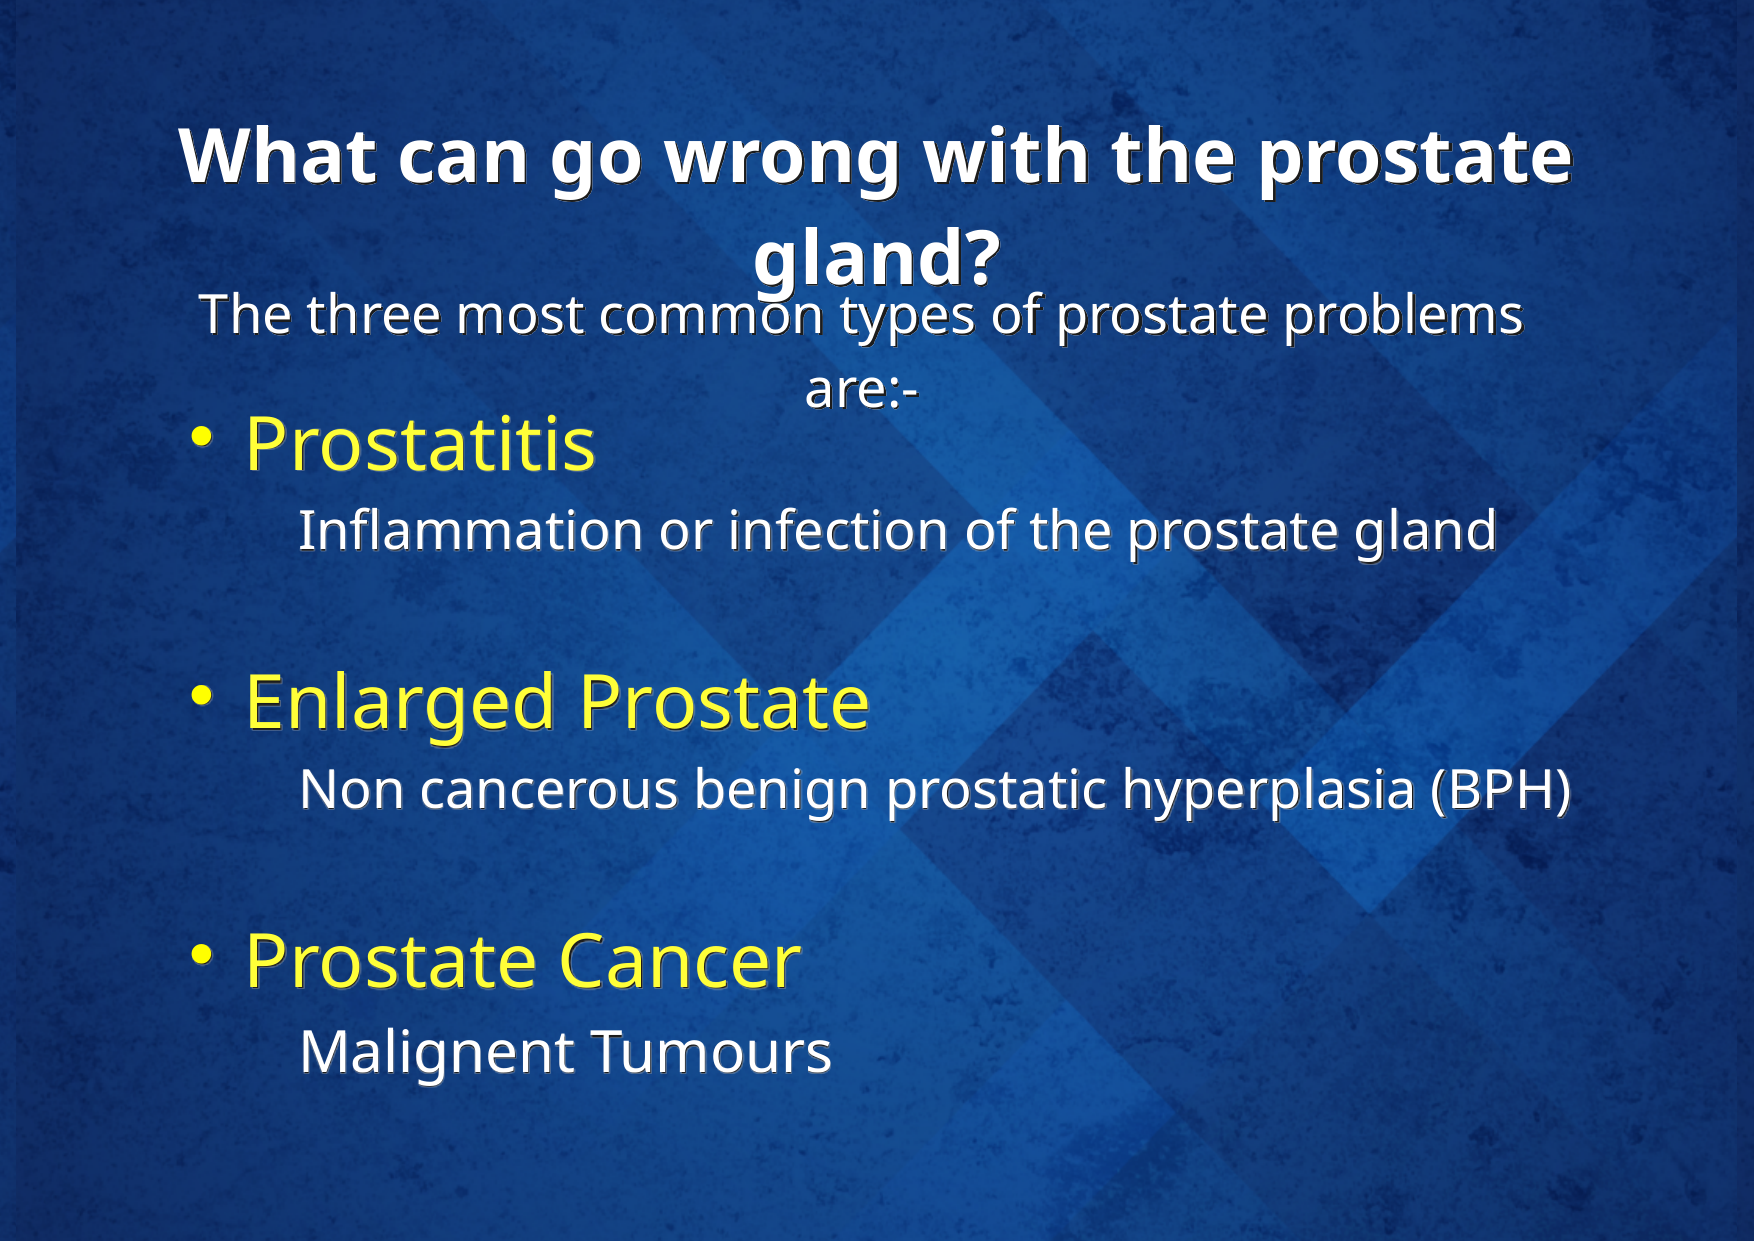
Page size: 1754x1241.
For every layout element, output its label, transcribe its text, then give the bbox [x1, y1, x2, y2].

text_box Prostatitis Inflammation or infection of the prostate gland Enlarged Prostate Non cancerous benign prostatic hyperplasia (BPH) Prostate Cancer Malignent Tumours [188, 389, 1642, 1150]
picture [0, 0, 1754, 1241]
text_box The three most common types of prostate problems are:- [129, 217, 1595, 386]
text_box What can go wrong with the prostate gland? [122, 94, 1632, 218]
